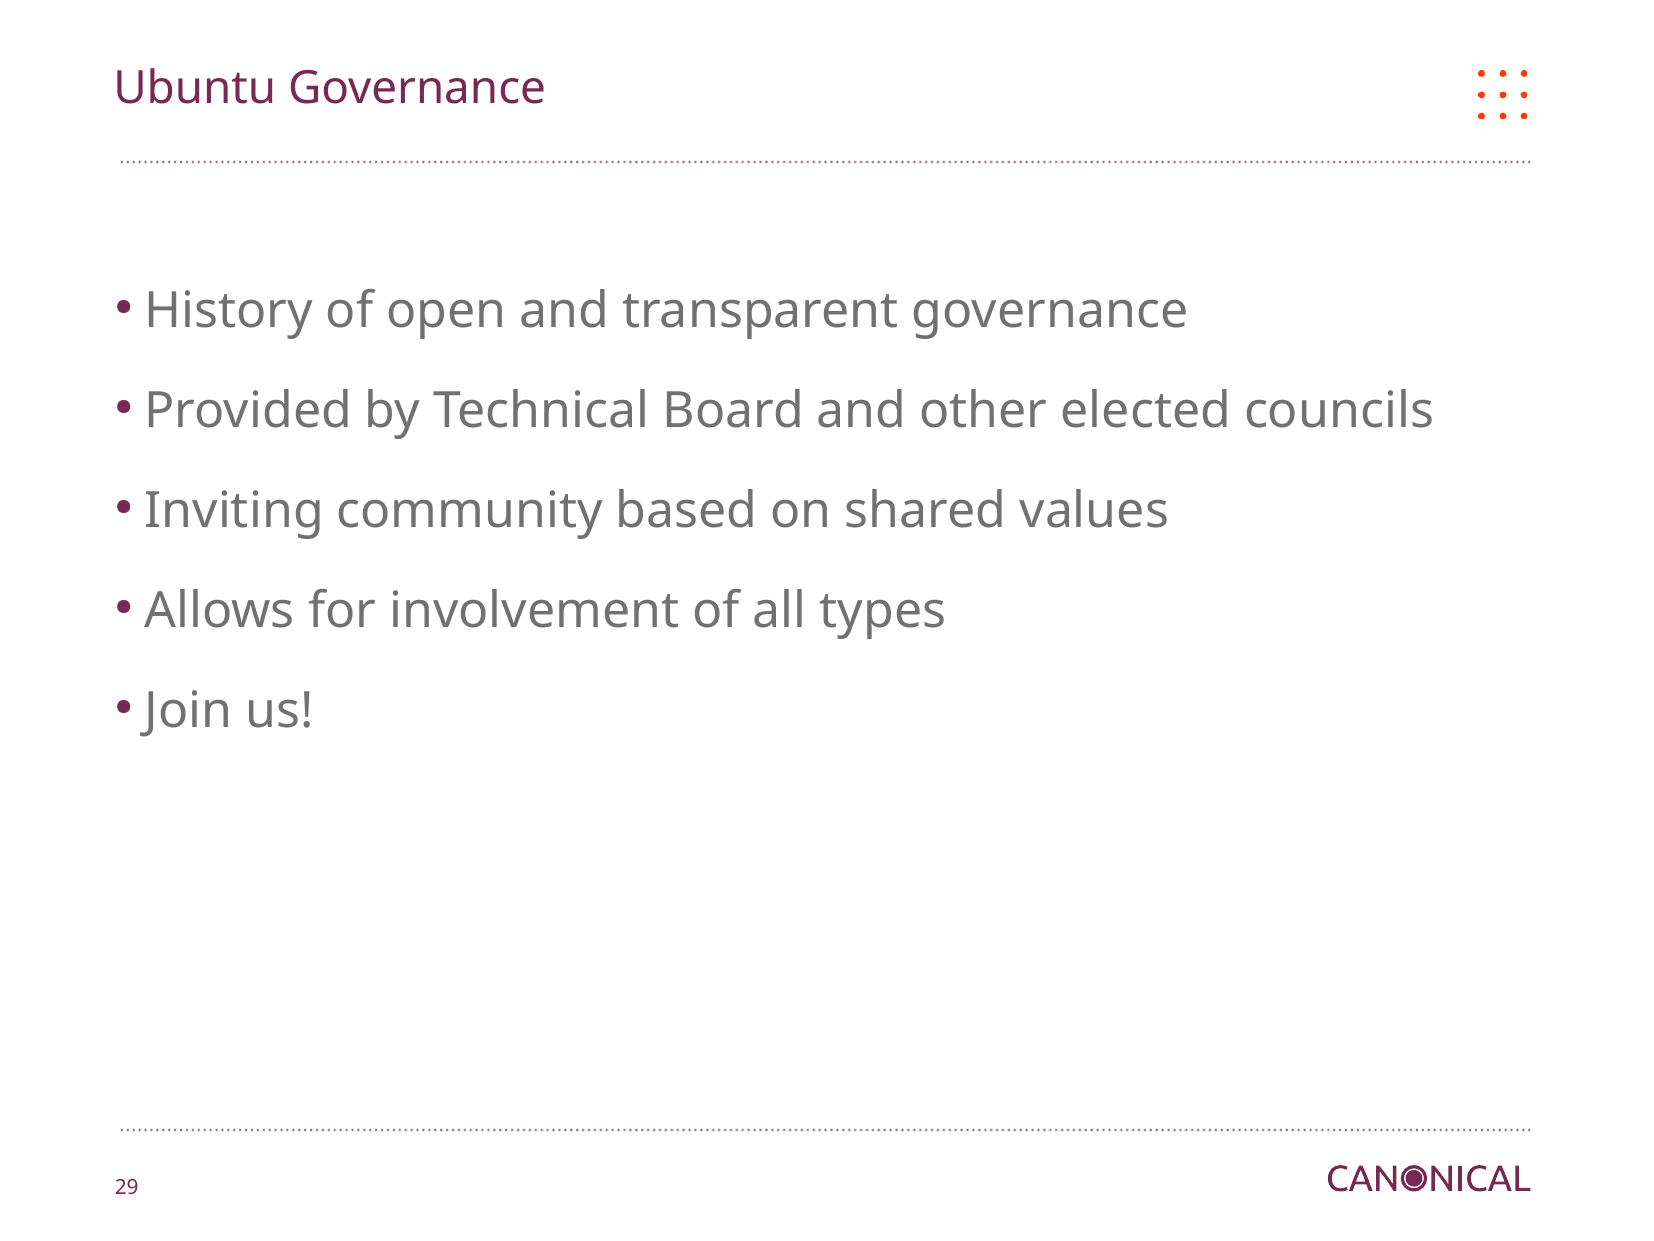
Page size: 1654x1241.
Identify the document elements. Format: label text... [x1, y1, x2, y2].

picture [111, 159, 1533, 166]
picture [111, 1127, 1533, 1134]
list History of open and transparent governance Provided by Technical Board and other elected councils Inviting community based on shared values Allows for involvement of all types Join us! [115, 256, 1540, 977]
title Ubuntu Governance [113, 64, 1382, 107]
picture [1478, 70, 1527, 119]
